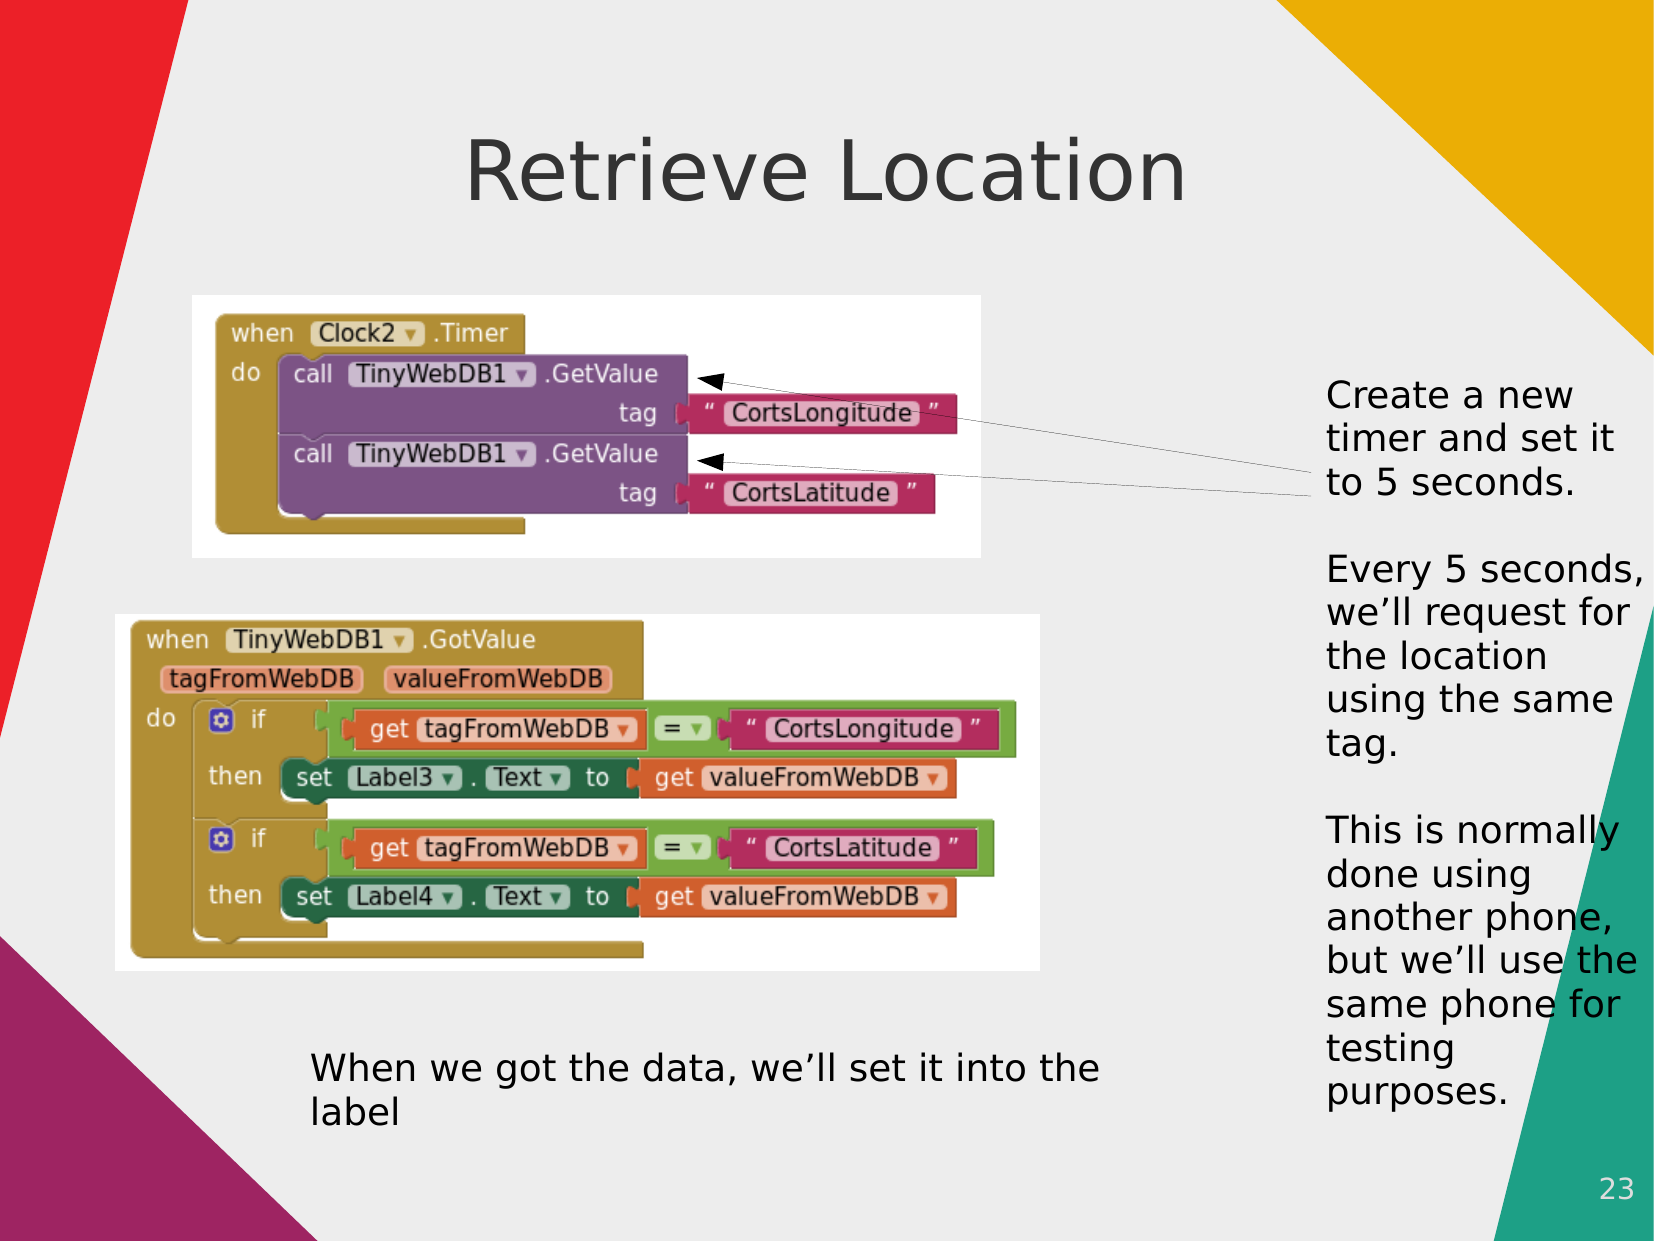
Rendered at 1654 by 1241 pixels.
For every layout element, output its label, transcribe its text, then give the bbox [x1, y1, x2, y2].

title Retrieve Location [114, 73, 1539, 271]
text_box Create a new timer and set it to 5 seconds. Every 5 seconds, we’ll request for the location using the same tag. This is normally done using another phone, but we’ll use the same phone for testing purposes. [1311, 366, 1654, 1121]
picture [115, 614, 1040, 971]
text_box When we got the data, we’ll set it into the label [295, 1039, 1123, 1142]
picture [192, 295, 981, 558]
